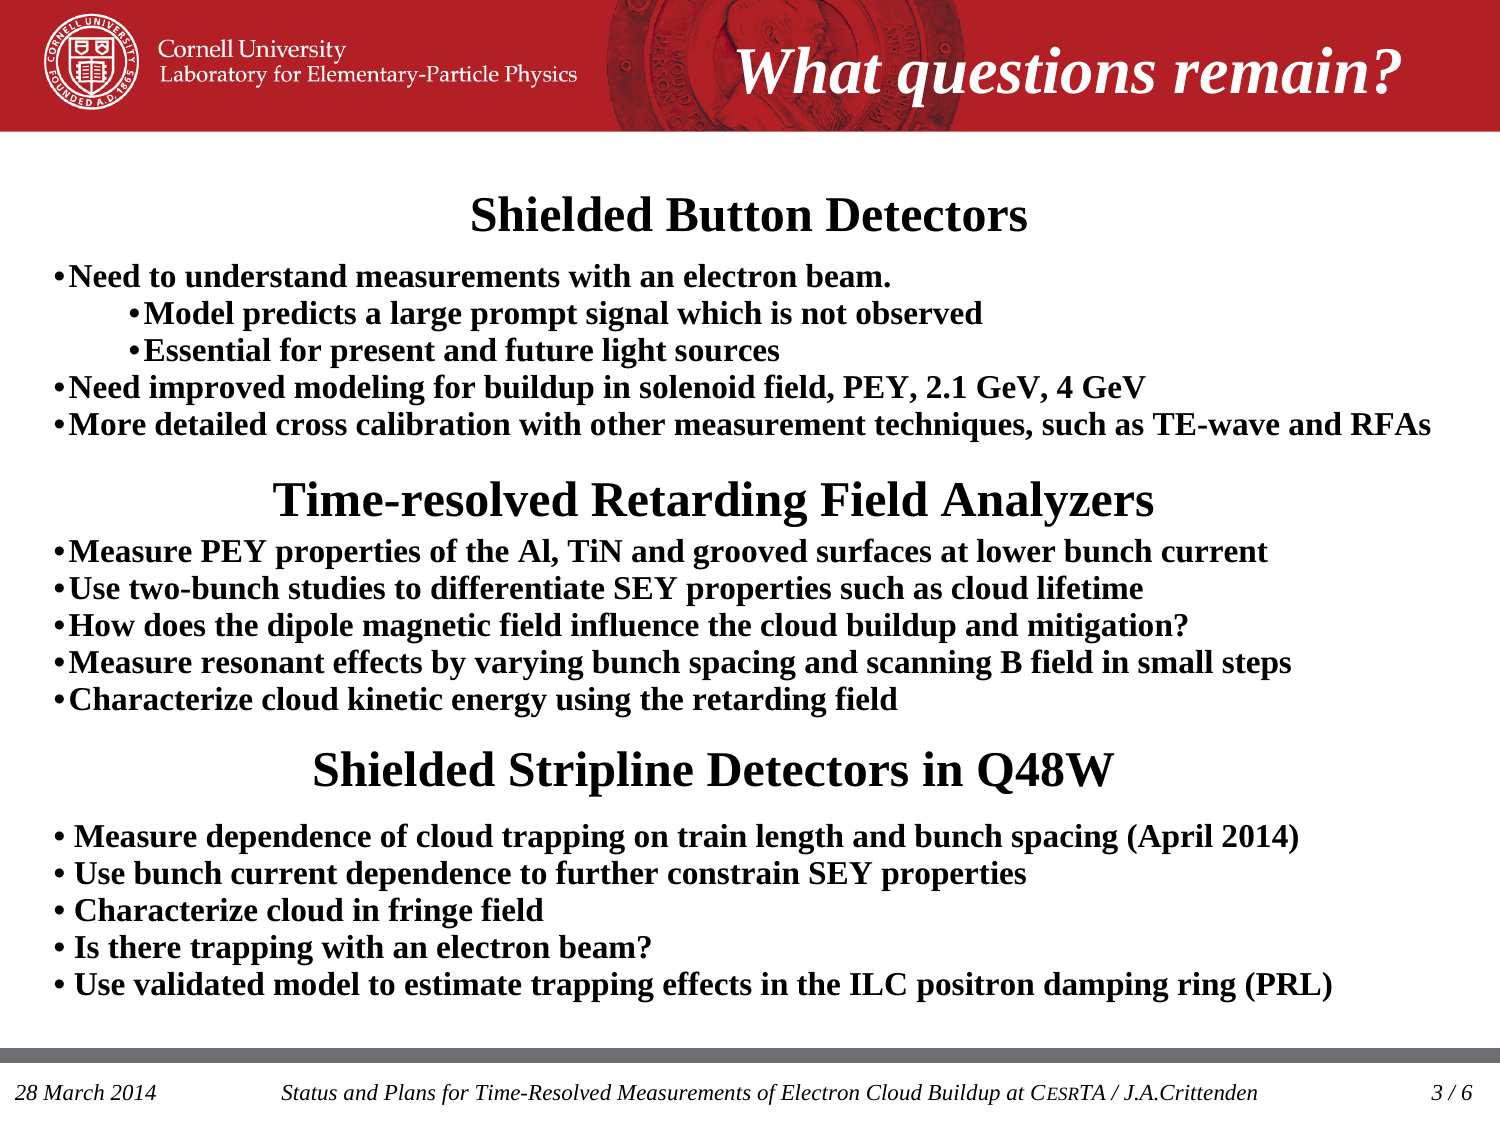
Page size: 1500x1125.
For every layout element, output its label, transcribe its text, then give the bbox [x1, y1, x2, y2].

picture [0, 0, 1500, 132]
text_box Shielded Stripline Detectors in Q48W [196, 735, 1232, 806]
title What questions remain? [637, 7, 1500, 136]
text_box Need to understand measurements with an electron beam. Model predicts a large prompt signal which is not observed Essential for present and future light sources Need improved modeling for buildup in solenoid field, PEY, 2.1 GeV, 4 GeV More detailed cross calibration with other measurement techniques, such as TE-wave and RFAs [38, 250, 1460, 451]
text_box Measure PEY properties of the Al, TiN and grooved surfaces at lower bunch current Use two-bunch studies to differentiate SEY properties such as cloud lifetime How does the dipole magnetic field influence the cloud buildup and mitigation? Measure resonant effects by varying bunch spacing and scanning B field in small steps Characterize cloud kinetic energy using the retarding field [38, 525, 1460, 725]
text_box Time-resolved Retarding Field Analyzers [196, 464, 1232, 525]
text_box Measure dependence of cloud trapping on train length and bunch spacing (April 2014) Use bunch current dependence to further constrain SEY properties Characterize cloud in fringe field Is there trapping with an electron beam? Use validated model to estimate trapping effects in the ILC positron damping ring (PRL) [38, 810, 1460, 1010]
text_box Shielded Button Detectors [418, 179, 1080, 250]
